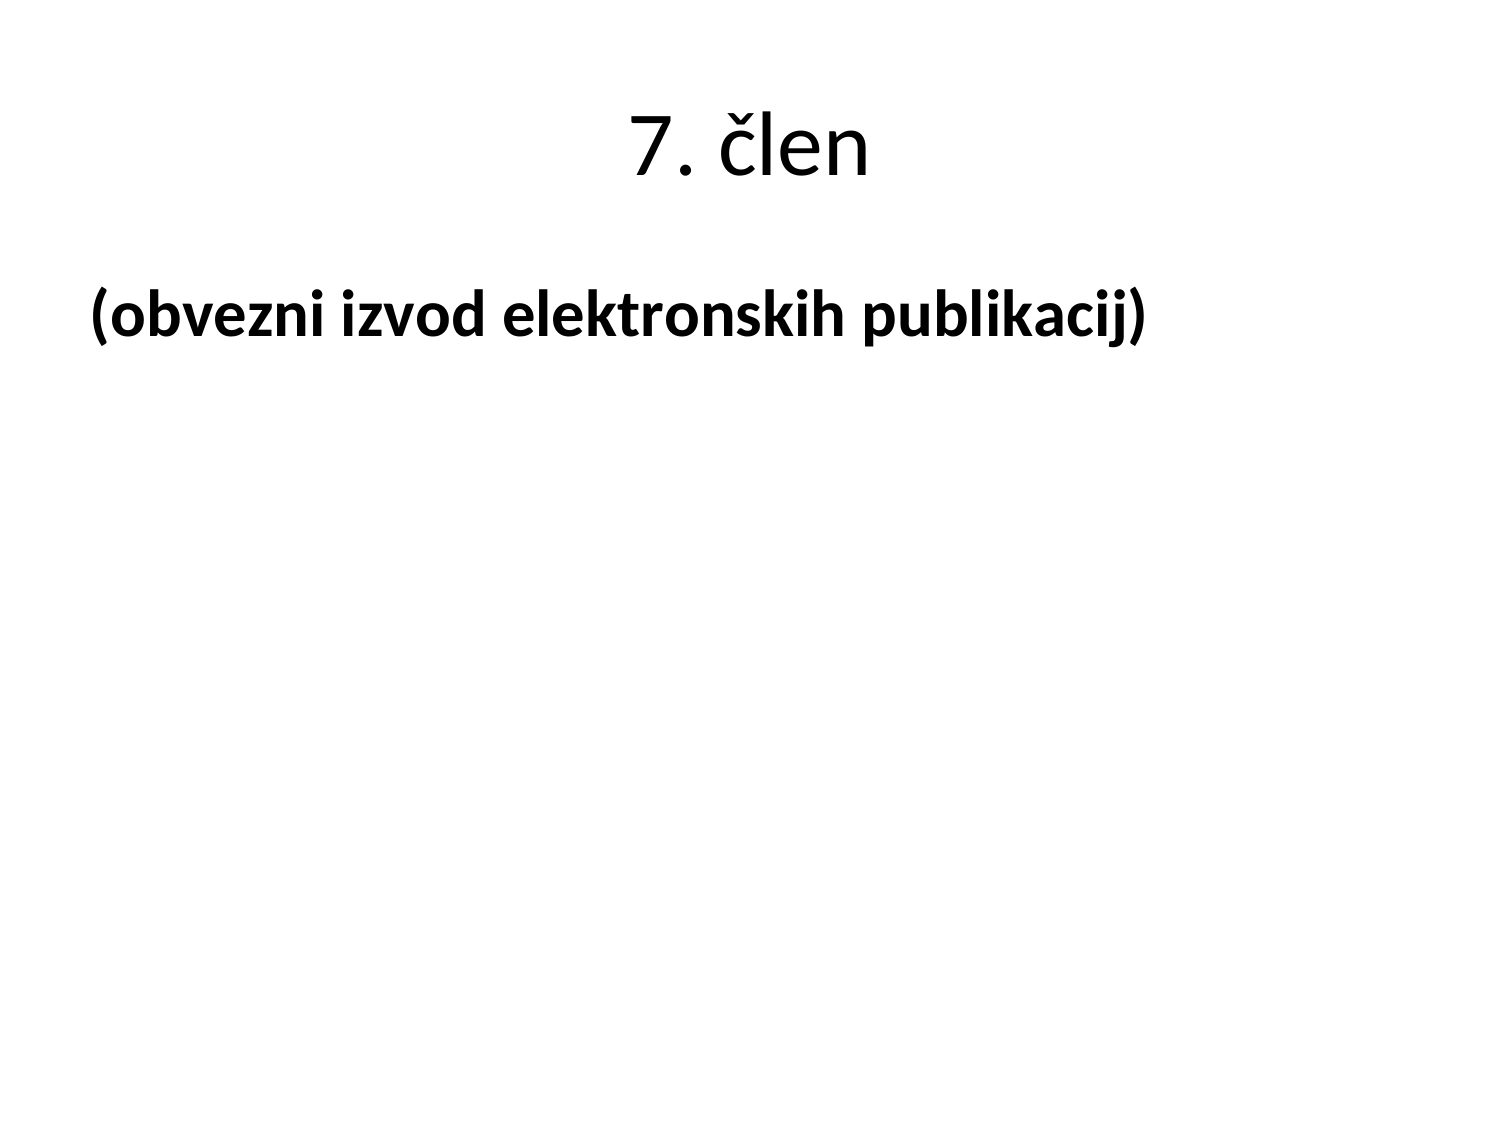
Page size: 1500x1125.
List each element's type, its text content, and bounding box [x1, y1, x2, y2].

title 7. člen [75, 45, 1426, 233]
list (obvezni izvod elektronskih publikacij) [75, 262, 1426, 1006]
